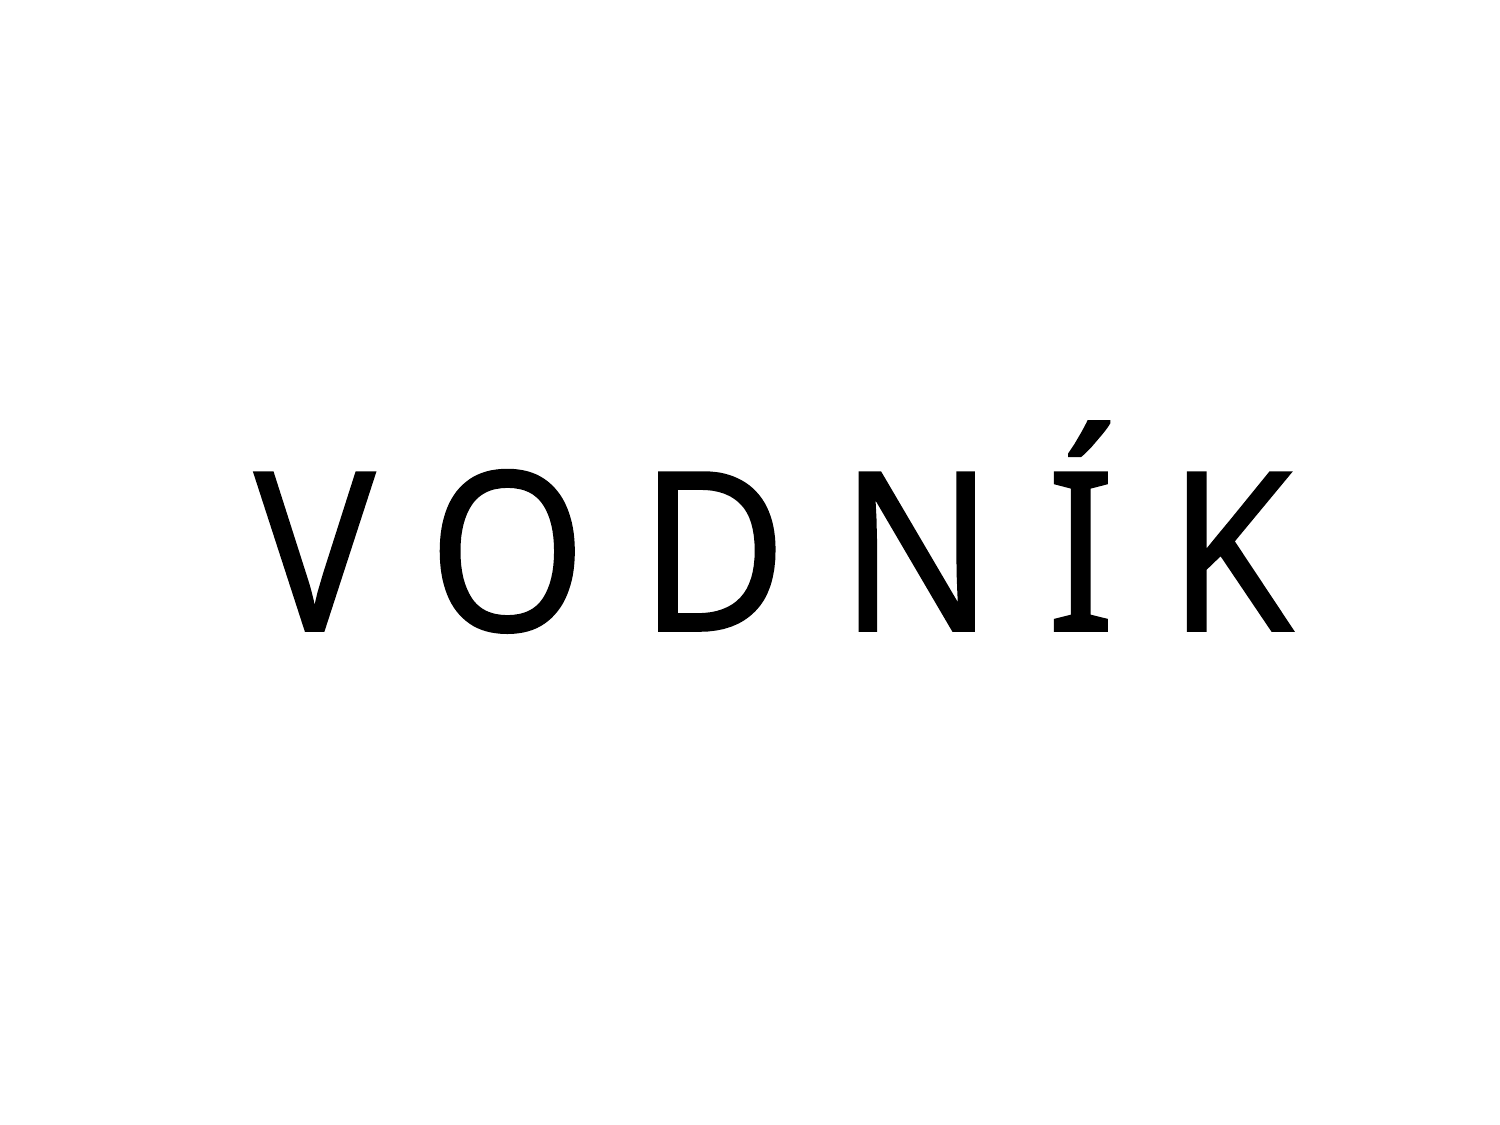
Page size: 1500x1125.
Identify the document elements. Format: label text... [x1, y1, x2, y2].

text_box V O D N Í K [440, 469, 575, 634]
text_box V O D N Í K [1068, 420, 1110, 457]
text_box V O D N Í K [253, 472, 376, 632]
text_box V O D N Í K [658, 472, 775, 632]
text_box V O D N Í K [1187, 472, 1294, 632]
text_box V O D N Í K [859, 472, 975, 632]
text_box V O D N Í K [1054, 472, 1108, 632]
